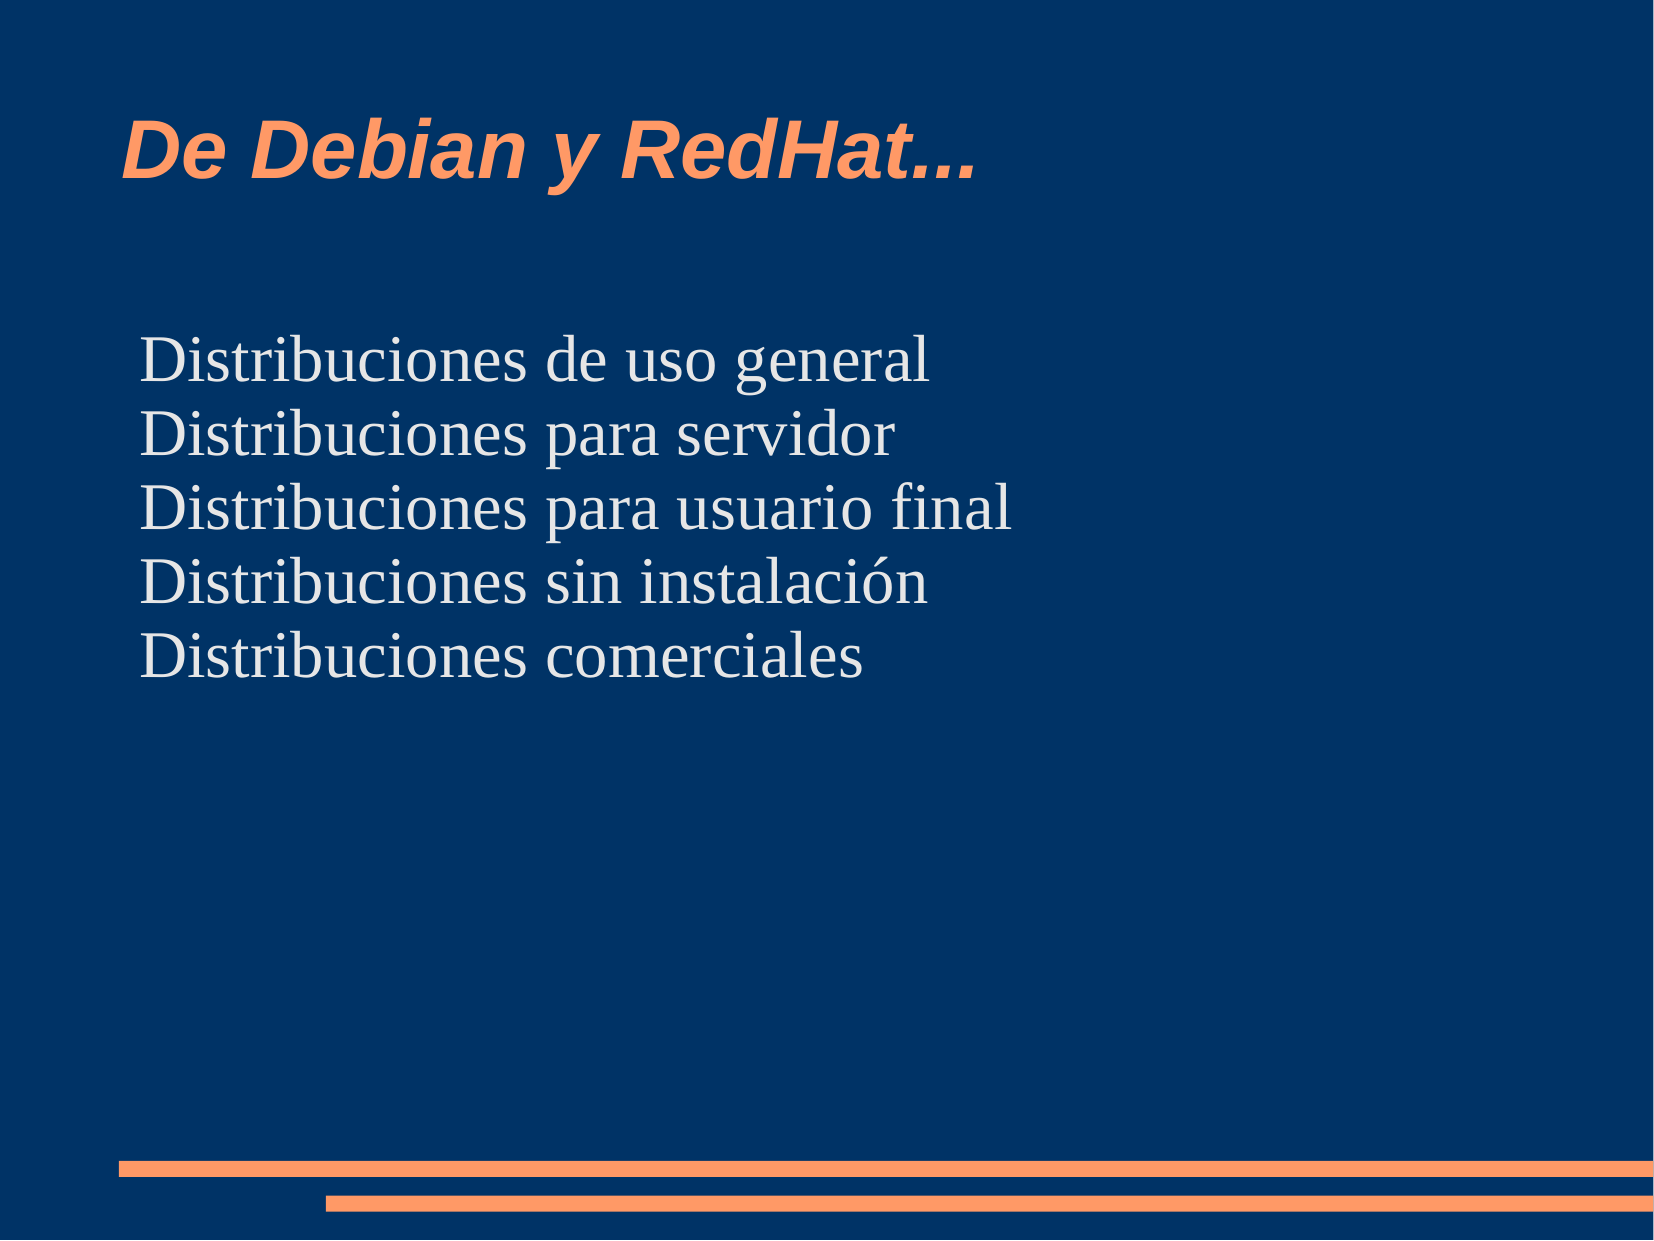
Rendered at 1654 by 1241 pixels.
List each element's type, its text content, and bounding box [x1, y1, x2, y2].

list Distribuciones de uso general Distribuciones para servidor Distribuciones para usuario final Distribuciones sin instalación Distribuciones comerciales [121, 322, 1561, 1133]
title De Debian y RedHat... [121, 46, 1534, 254]
